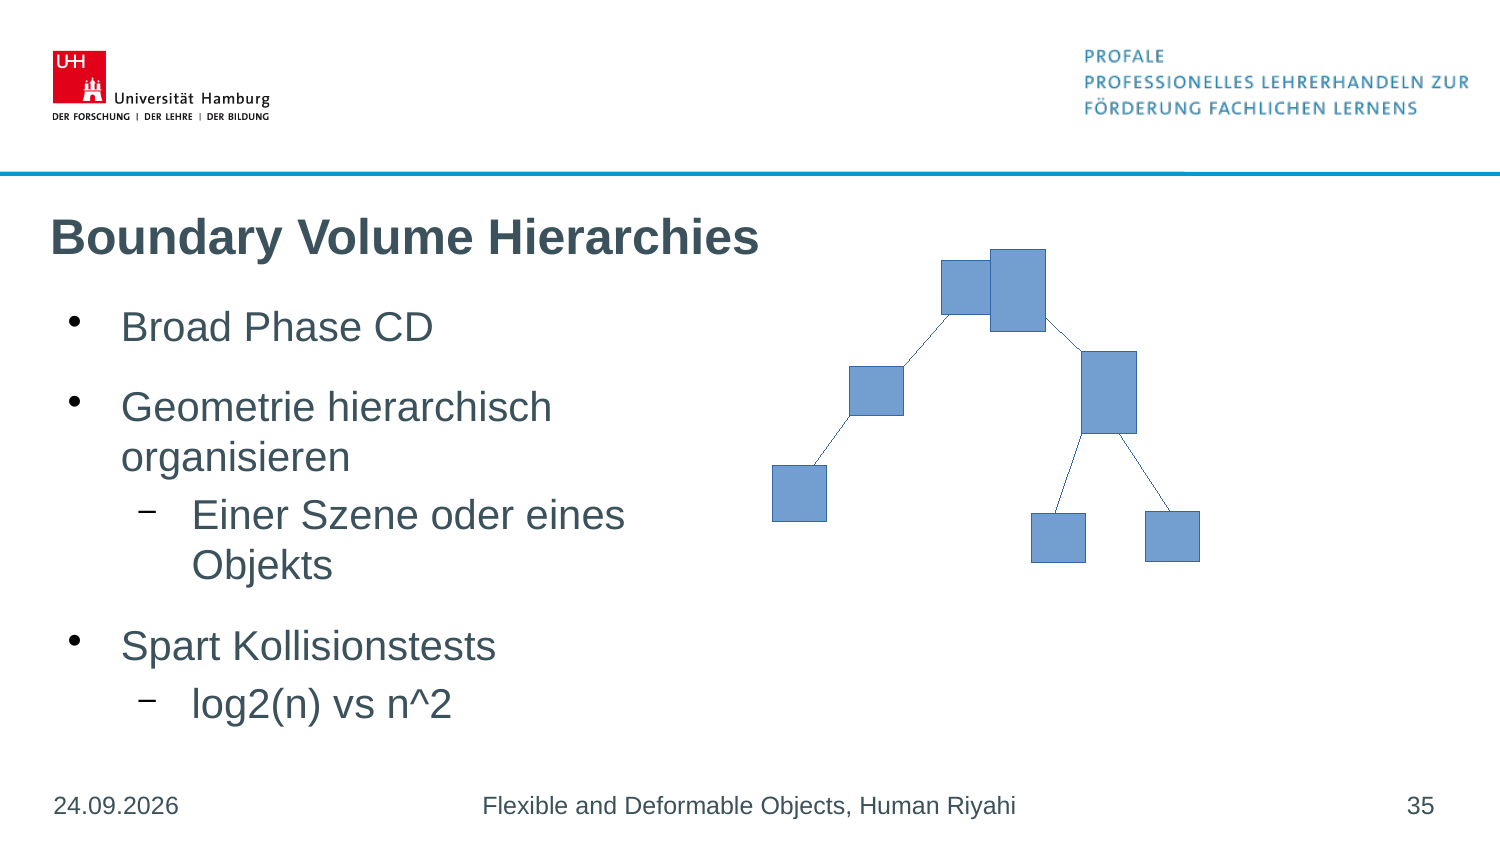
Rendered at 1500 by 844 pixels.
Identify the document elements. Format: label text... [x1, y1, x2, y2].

title Boundary Volume Hierarchies [35, 197, 1436, 280]
text_box [1031, 513, 1086, 563]
text_box [941, 249, 1046, 332]
text_box 08.07.2026 [53, 782, 404, 827]
text_box [1081, 351, 1137, 434]
text_box [849, 366, 904, 416]
text_box <number> [1084, 782, 1435, 827]
text_box [1145, 511, 1200, 562]
list Broad Phase CD Geometrie hierarchisch organisieren Einer Szene oder eines Objekts Spart Kollisionstests log2(n) vs n^2 [35, 291, 734, 765]
picture [0, 0, 322, 147]
text_box Flexible and Deformable Objects, Human Riyahi [454, 782, 1046, 827]
text_box [772, 465, 827, 522]
picture [1085, 48, 1469, 115]
